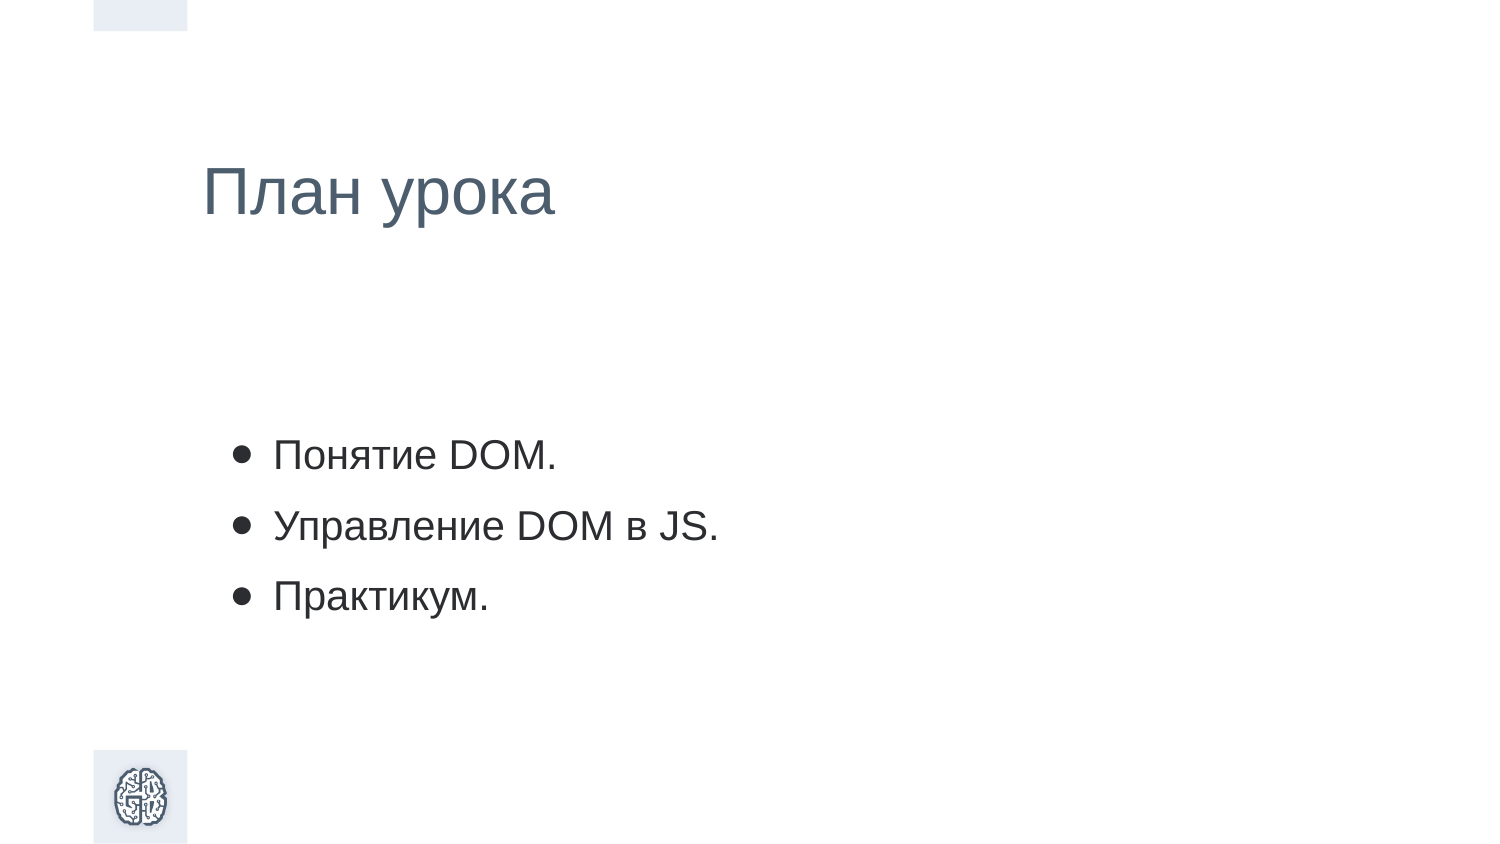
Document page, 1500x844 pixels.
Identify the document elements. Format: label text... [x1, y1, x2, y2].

text_box Понятие DOM. Управление DOM в JS. Практикум. [187, 303, 1312, 743]
picture [106, 760, 175, 834]
text_box План урока [187, 93, 1312, 282]
